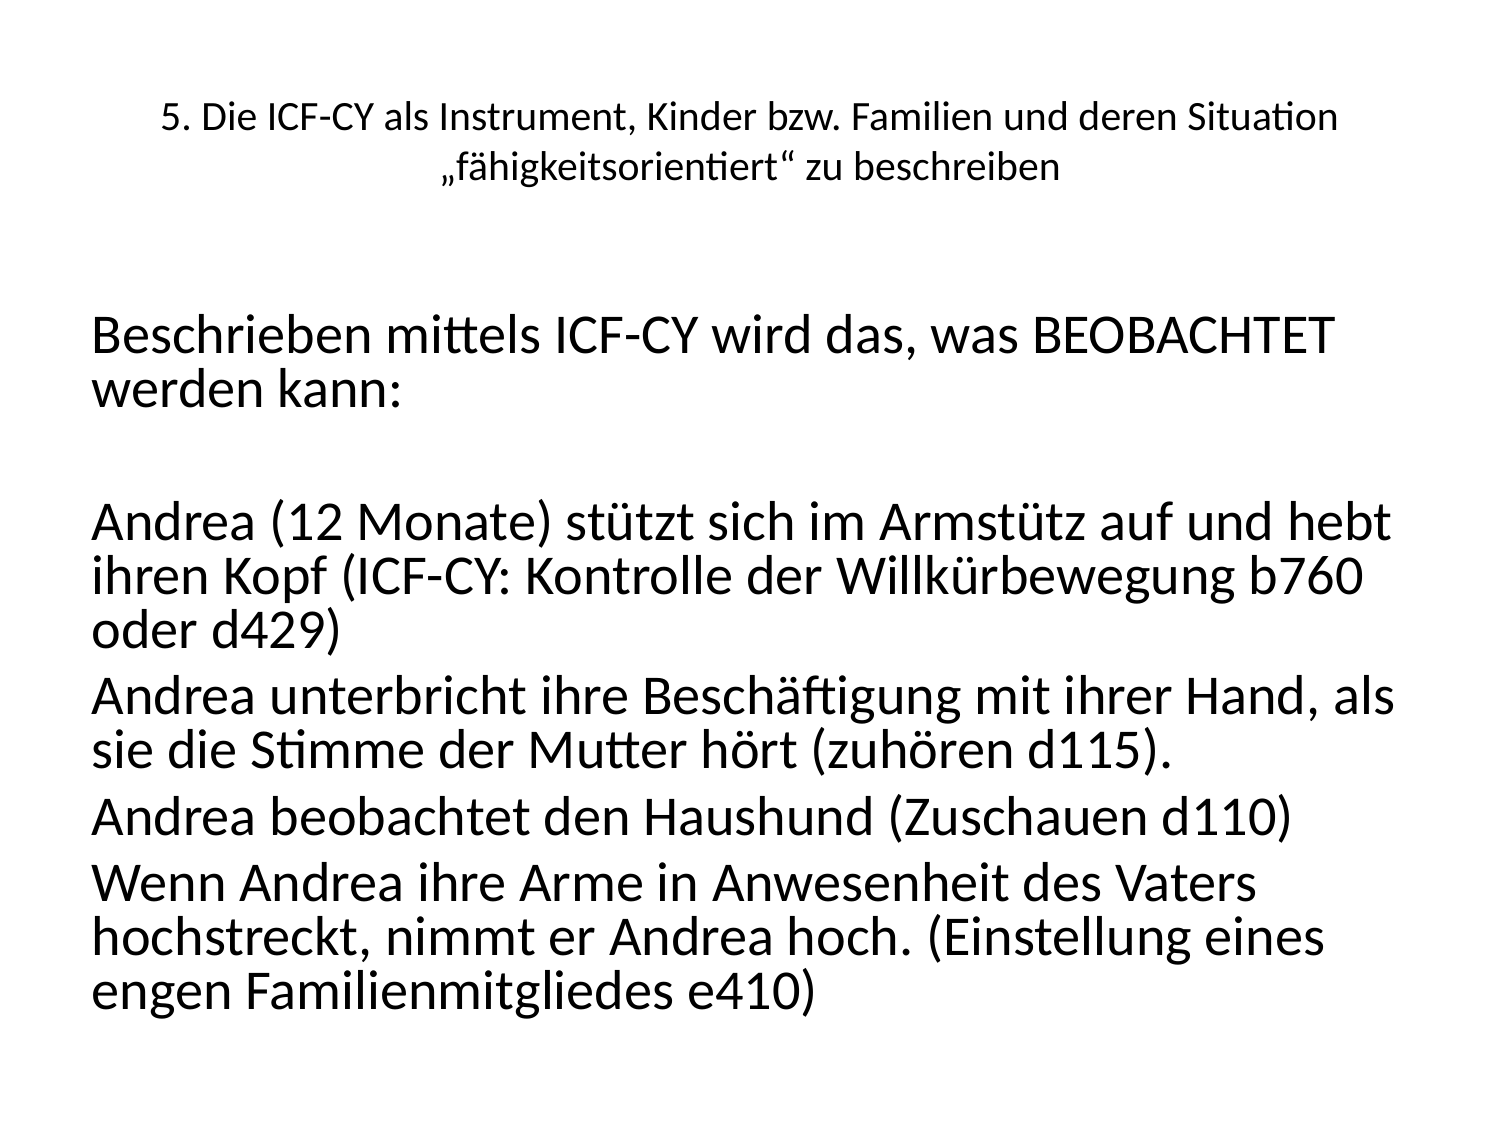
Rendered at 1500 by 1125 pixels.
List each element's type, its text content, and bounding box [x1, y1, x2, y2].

title 5. Die ICF-CY als Instrument, Kinder bzw. Familien und deren Situation „fähigkeitsorientiert“ zu beschreiben [75, 45, 1426, 233]
list Beschrieben mittels ICF-CY wird das, was BEOBACHTET werden kann: Andrea (12 Monate) stützt sich im Armstütz auf und hebt ihren Kopf (ICF-CY: Kontrolle der Willkürbewegung b760 oder d429) Andrea unterbricht ihre Beschäftigung mit ihrer Hand, als sie die Stimme der Mutter hört (zuhören d115). Andrea beobachtet den Haushund (Zuschauen d110) Wenn Andrea ihre Arme in Anwesenheit des Vaters hochstreckt, nimmt er Andrea hoch. (Einstellung eines engen Familienmitgliedes e410) [76, 302, 1427, 1046]
